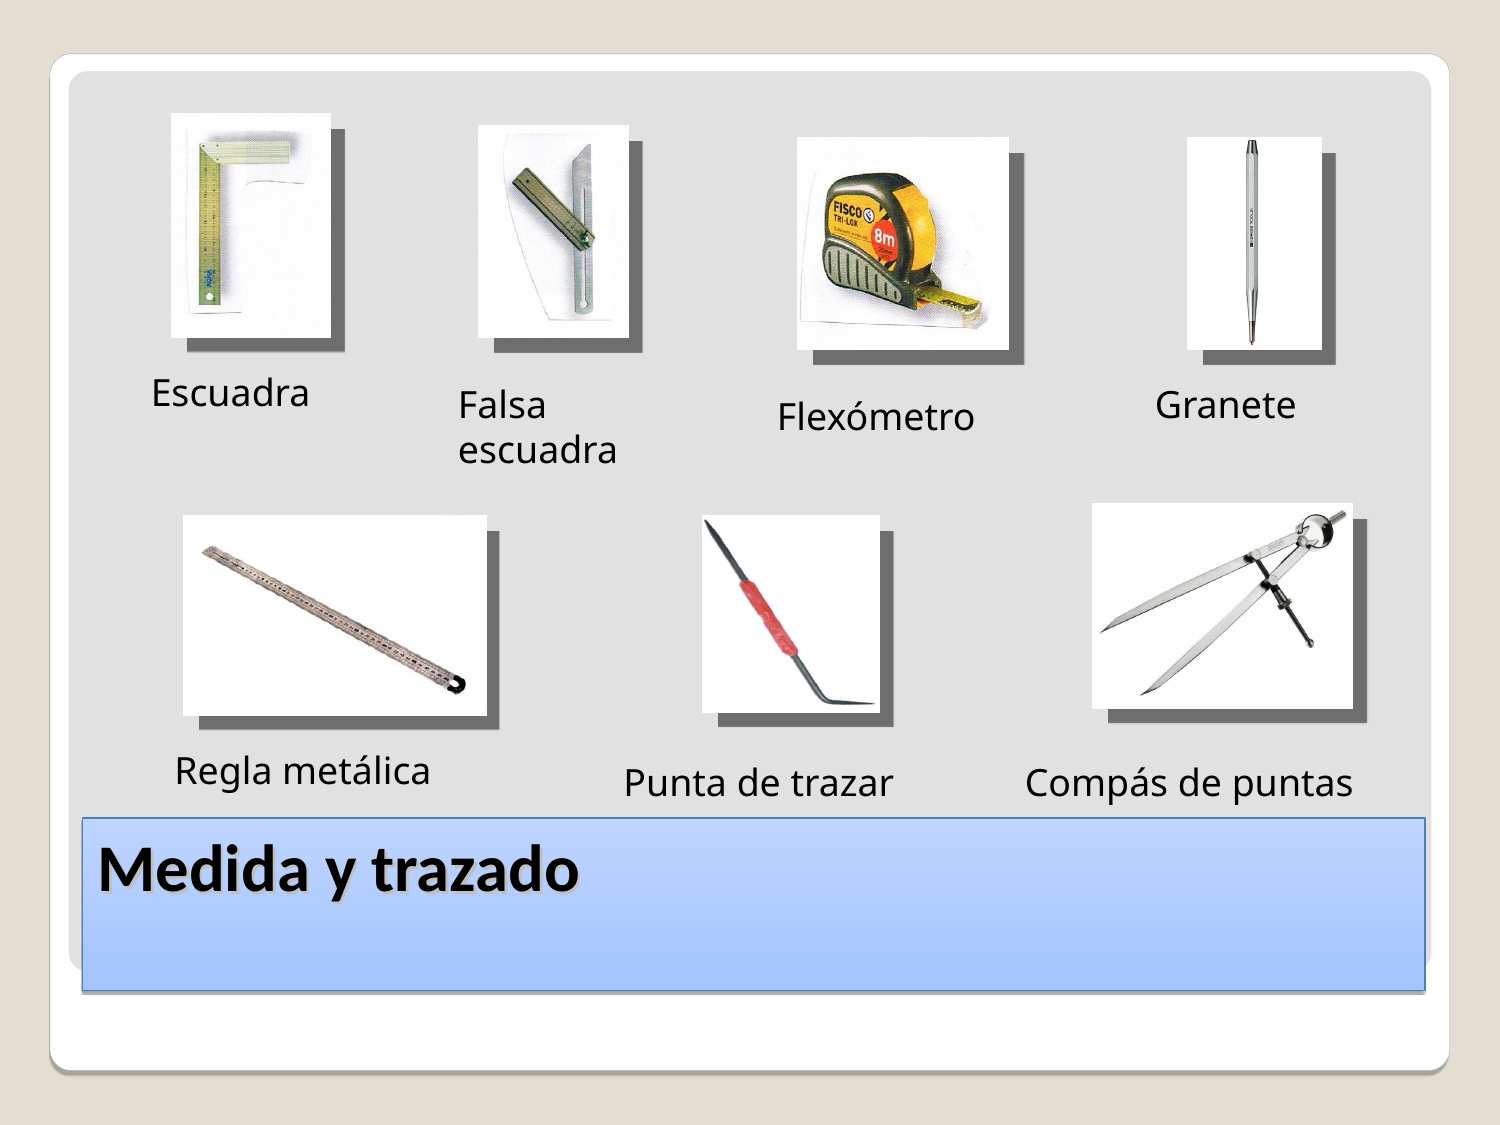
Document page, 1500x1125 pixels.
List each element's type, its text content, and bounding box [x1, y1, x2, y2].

picture [797, 137, 1009, 350]
text_box Punta de trazar [608, 751, 963, 813]
text_box Compás de puntas [1009, 751, 1412, 813]
text_box Flexómetro [761, 385, 1010, 446]
picture [702, 515, 880, 713]
picture [183, 515, 487, 717]
picture [478, 125, 629, 339]
text_box Granete [1139, 373, 1341, 435]
picture [171, 113, 331, 339]
text_box Regla metálica [159, 739, 479, 801]
text_box Falsa escuadra [442, 373, 656, 480]
text_box Escuadra [135, 361, 349, 423]
picture [1187, 137, 1322, 350]
title Medida y trazado [82, 817, 1426, 991]
picture [1092, 503, 1353, 709]
